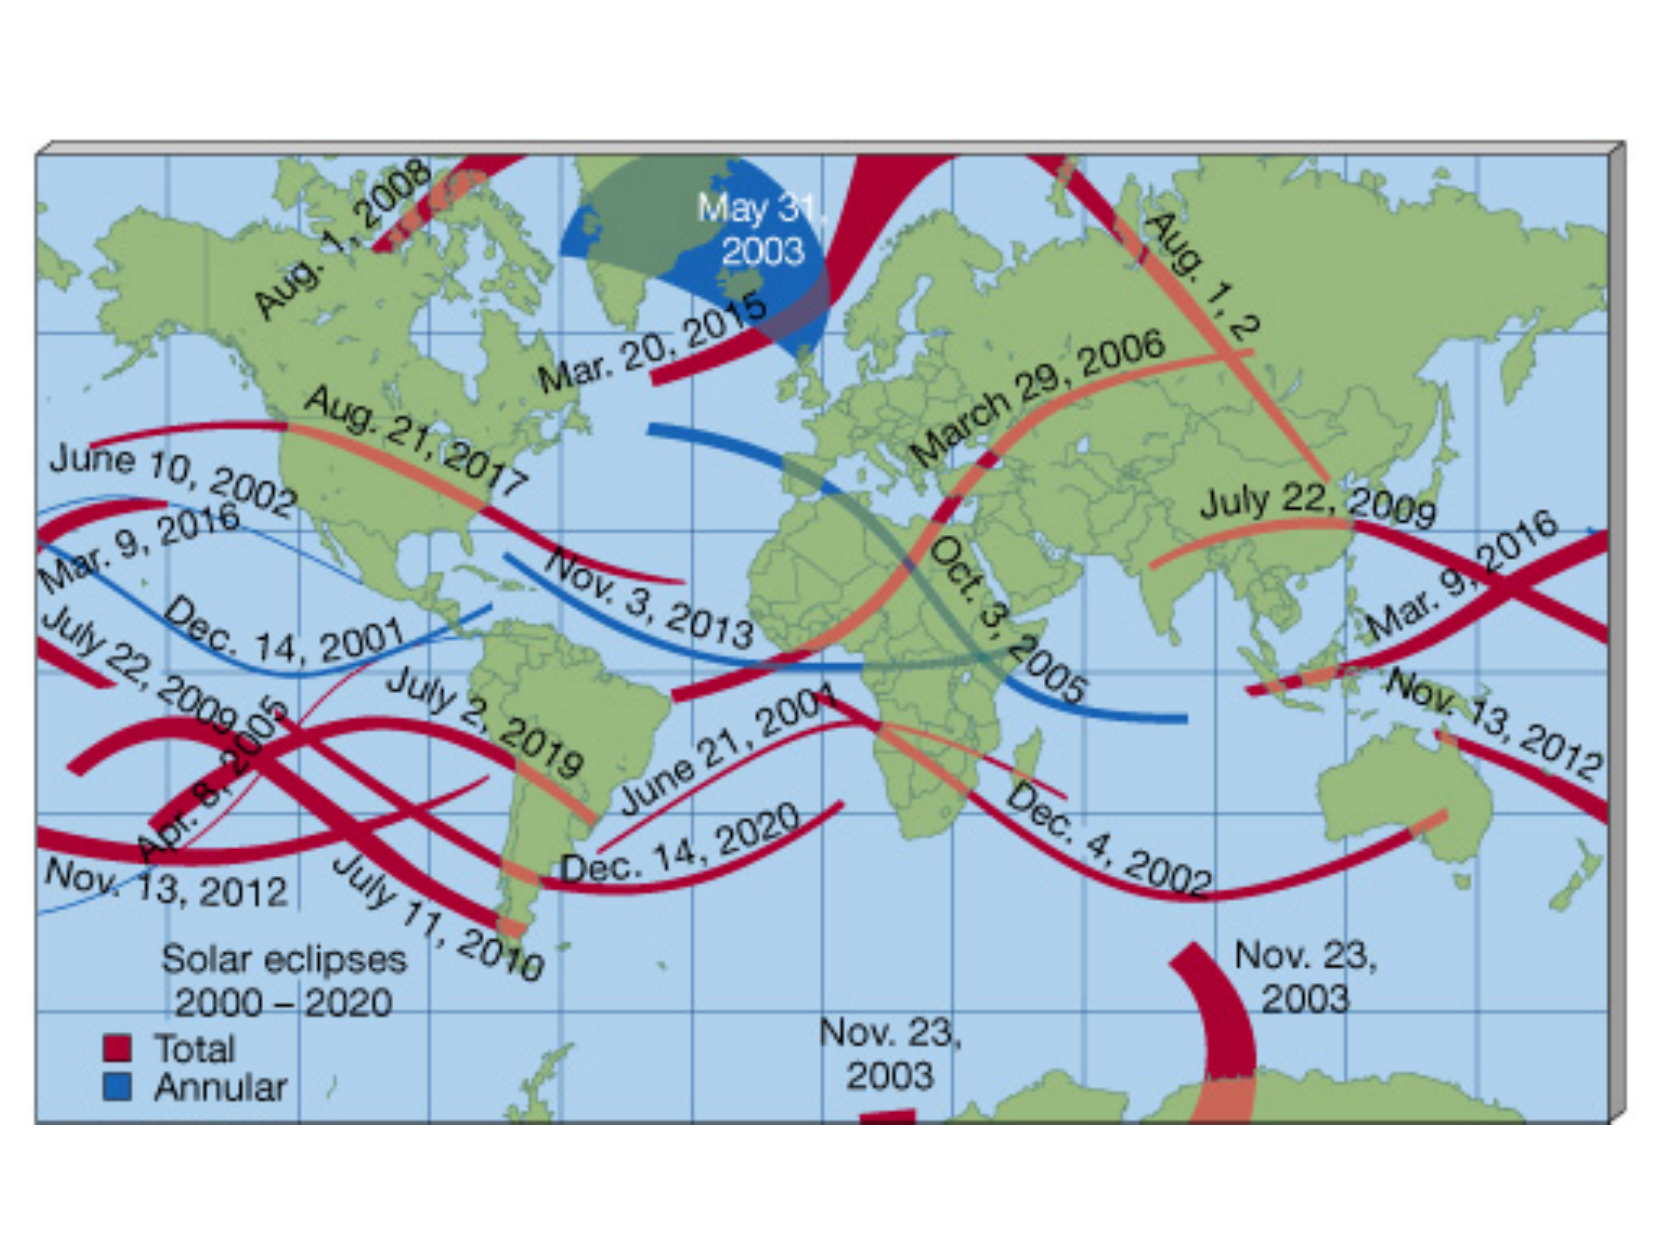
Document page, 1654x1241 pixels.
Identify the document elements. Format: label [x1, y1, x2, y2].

picture [3, 86, 1654, 1126]
